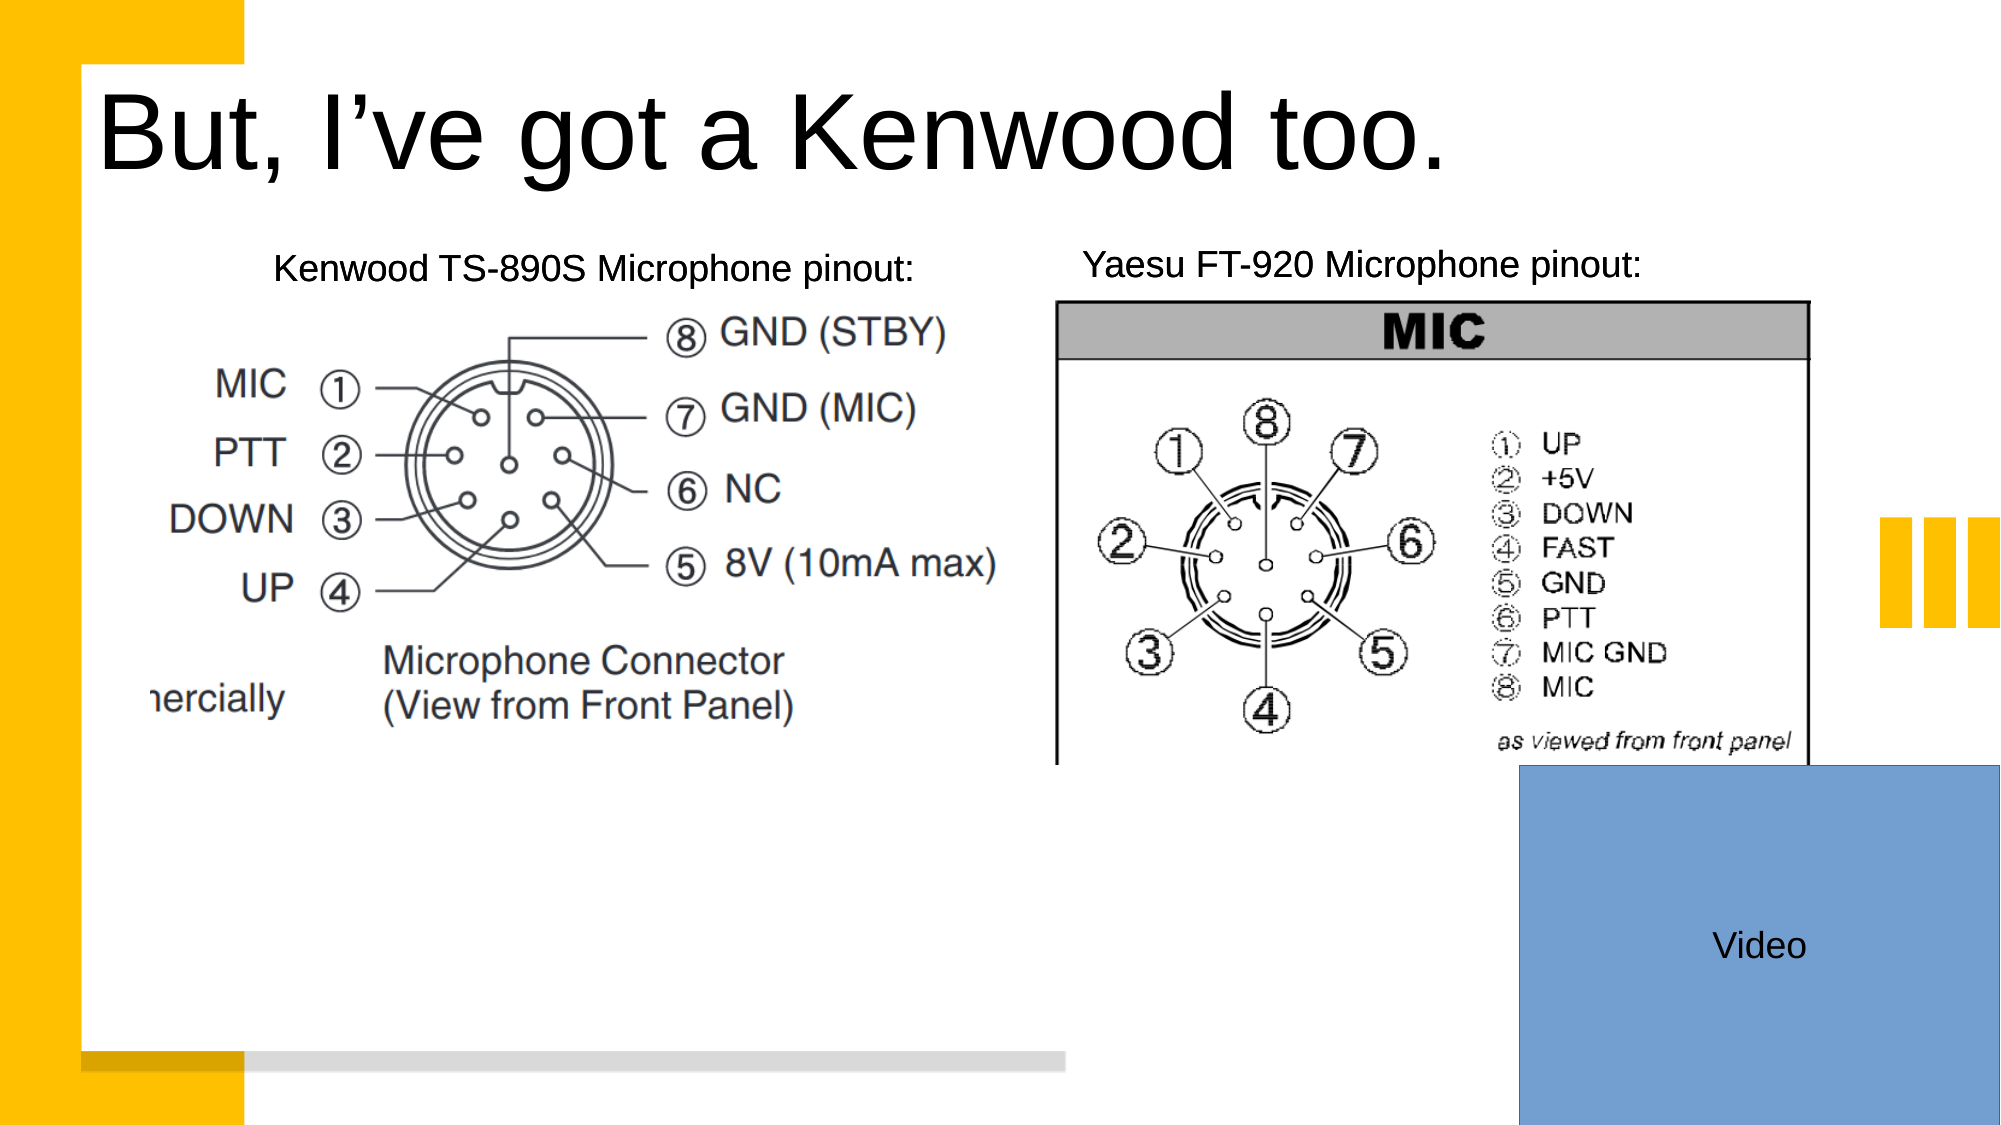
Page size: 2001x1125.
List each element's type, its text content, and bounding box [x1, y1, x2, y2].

text_box Yaesu FT-920 Microphone pinout: [1067, 236, 1658, 294]
text_box [0, 0, 2000, 1125]
picture [1050, 293, 1811, 766]
text_box Video [1519, 765, 2000, 1125]
text_box Kenwood TS-890S Microphone pinout: [258, 240, 931, 297]
picture [150, 296, 1011, 743]
text_box But, I’ve got a Kenwood too. [81, 64, 1921, 201]
